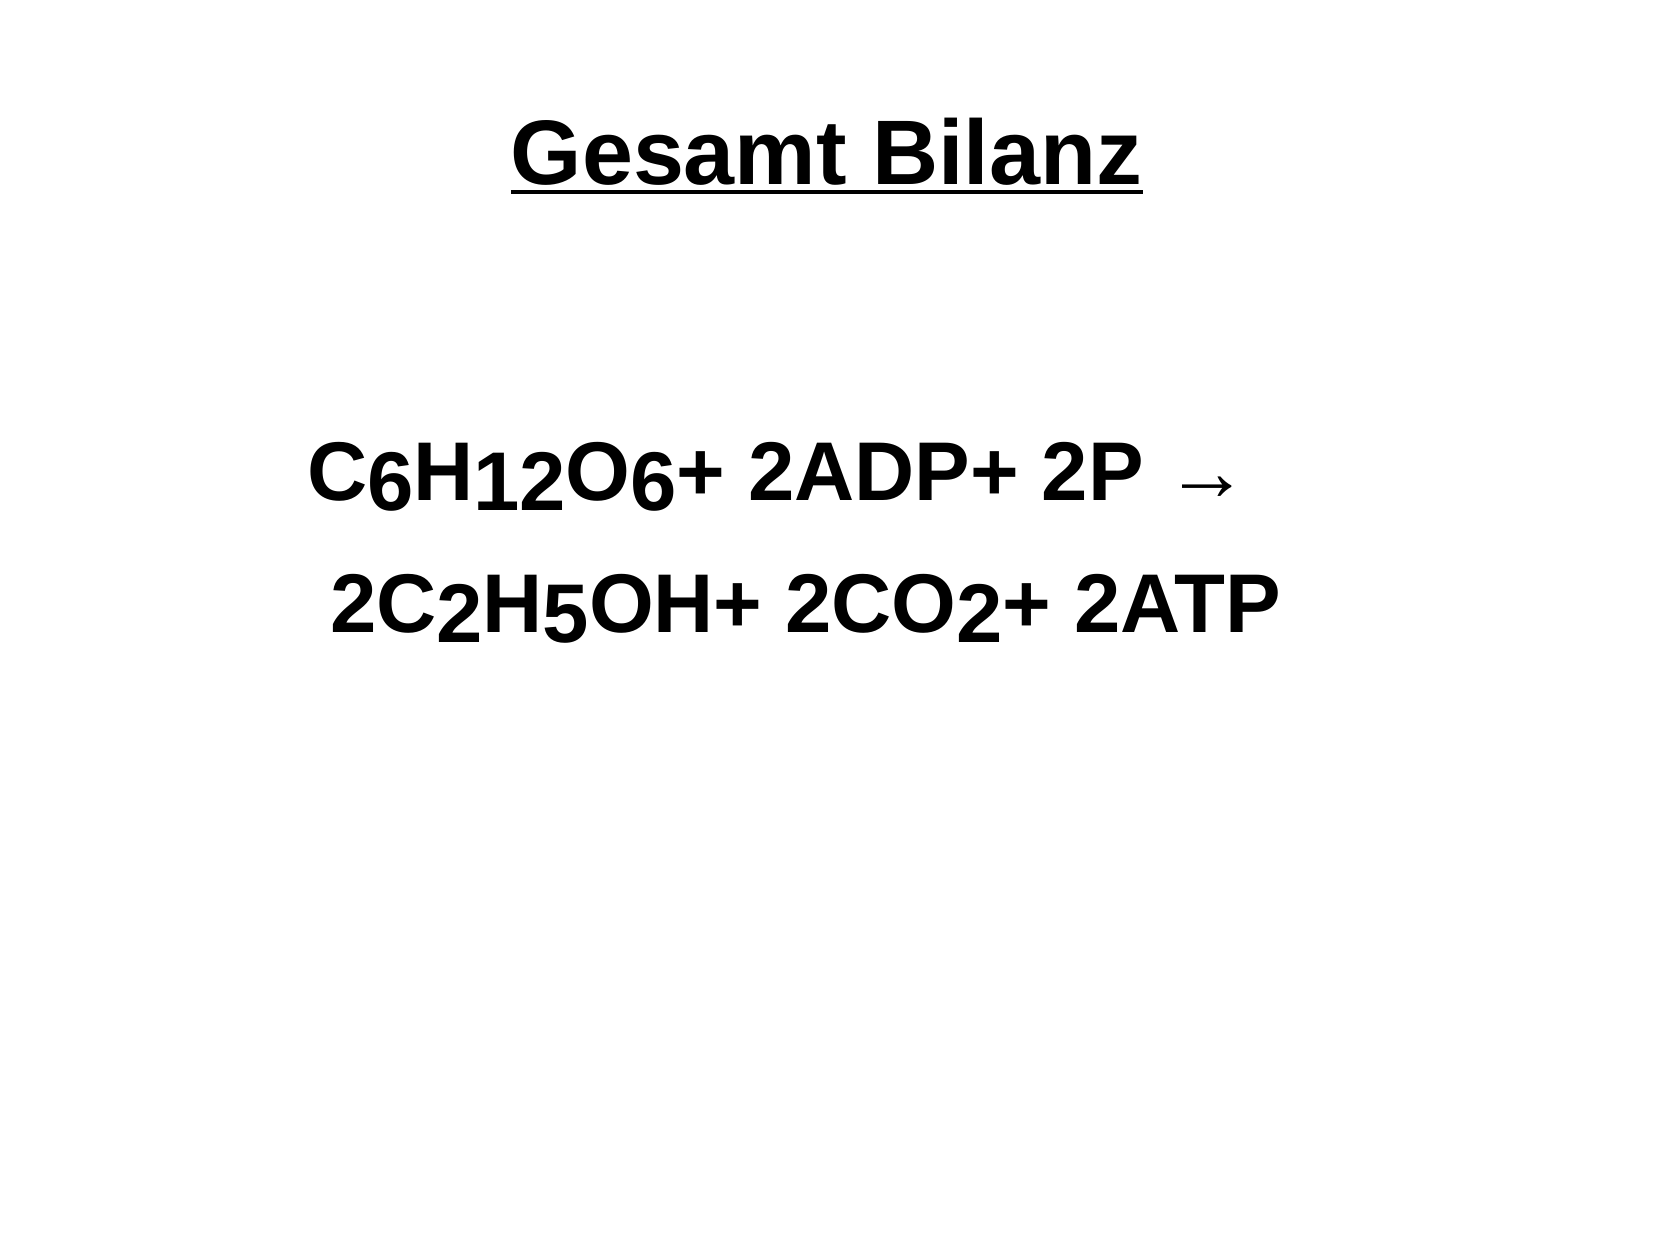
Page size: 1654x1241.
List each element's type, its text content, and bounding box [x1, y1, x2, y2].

list C6H12O6+ 2ADP+ 2P → 2C2H5OH+ 2CO2+ 2ATP [307, 425, 1654, 1241]
title Gesamt Bilanz [82, 49, 1571, 257]
